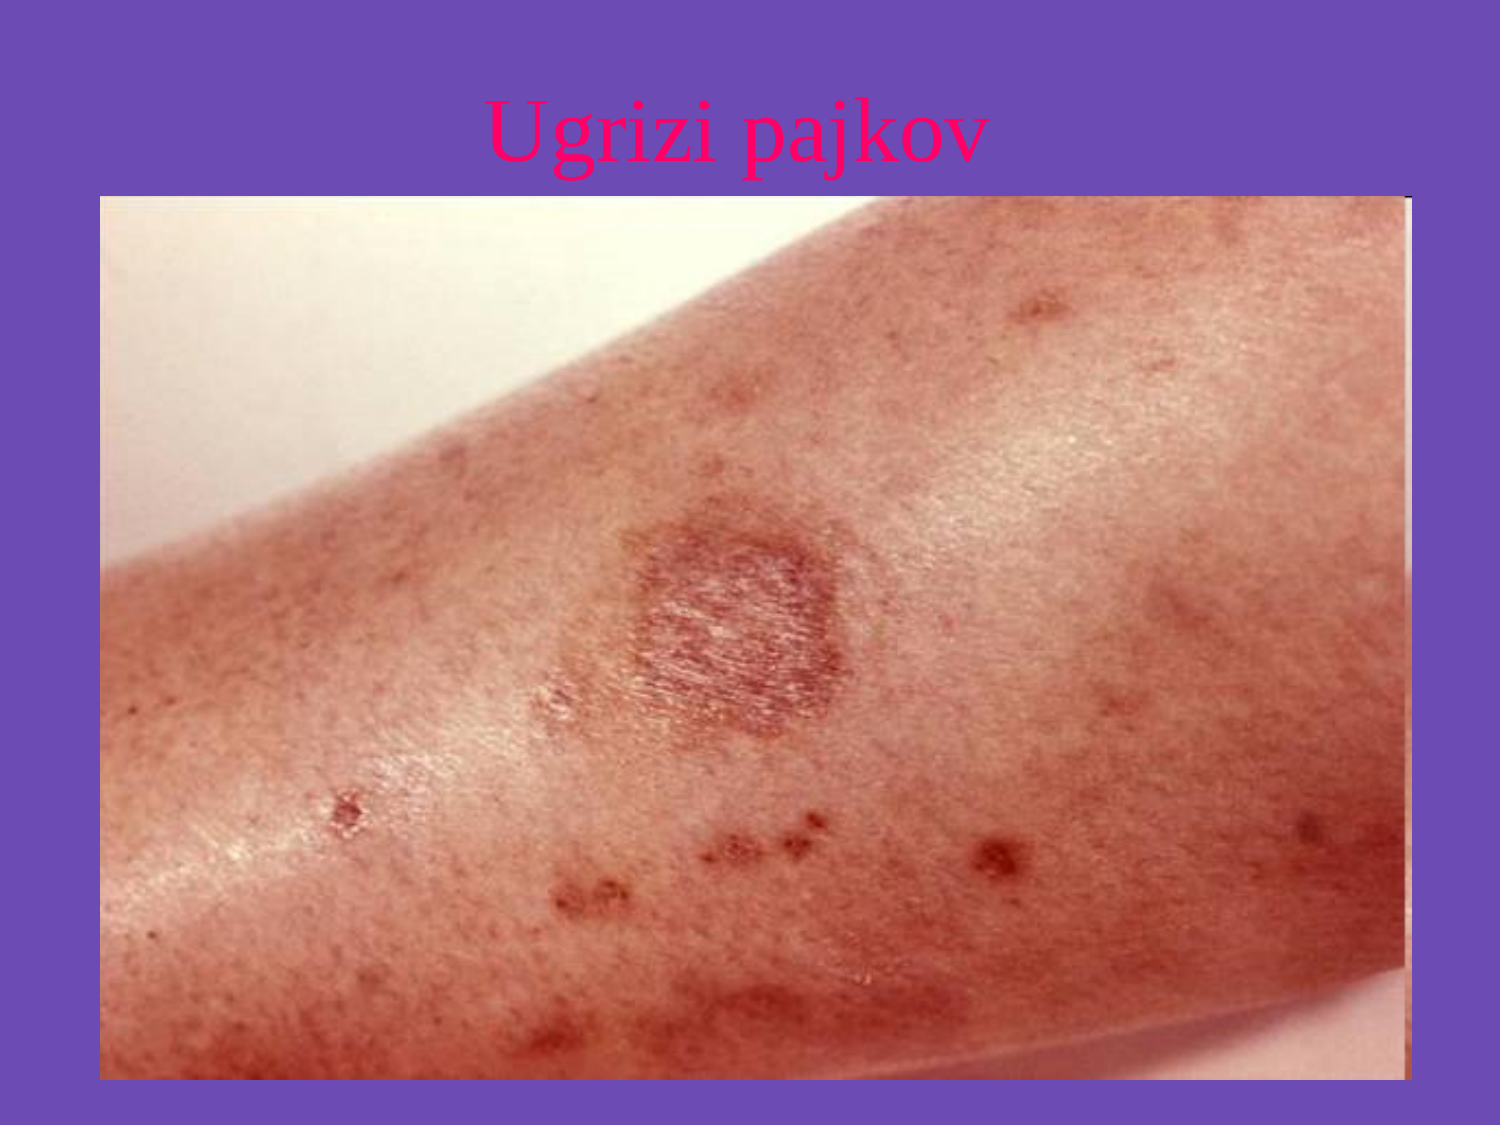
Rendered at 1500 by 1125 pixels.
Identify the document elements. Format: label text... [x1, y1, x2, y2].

title Ugrizi pajkov [100, 31, 1376, 196]
picture [100, 196, 1412, 1080]
